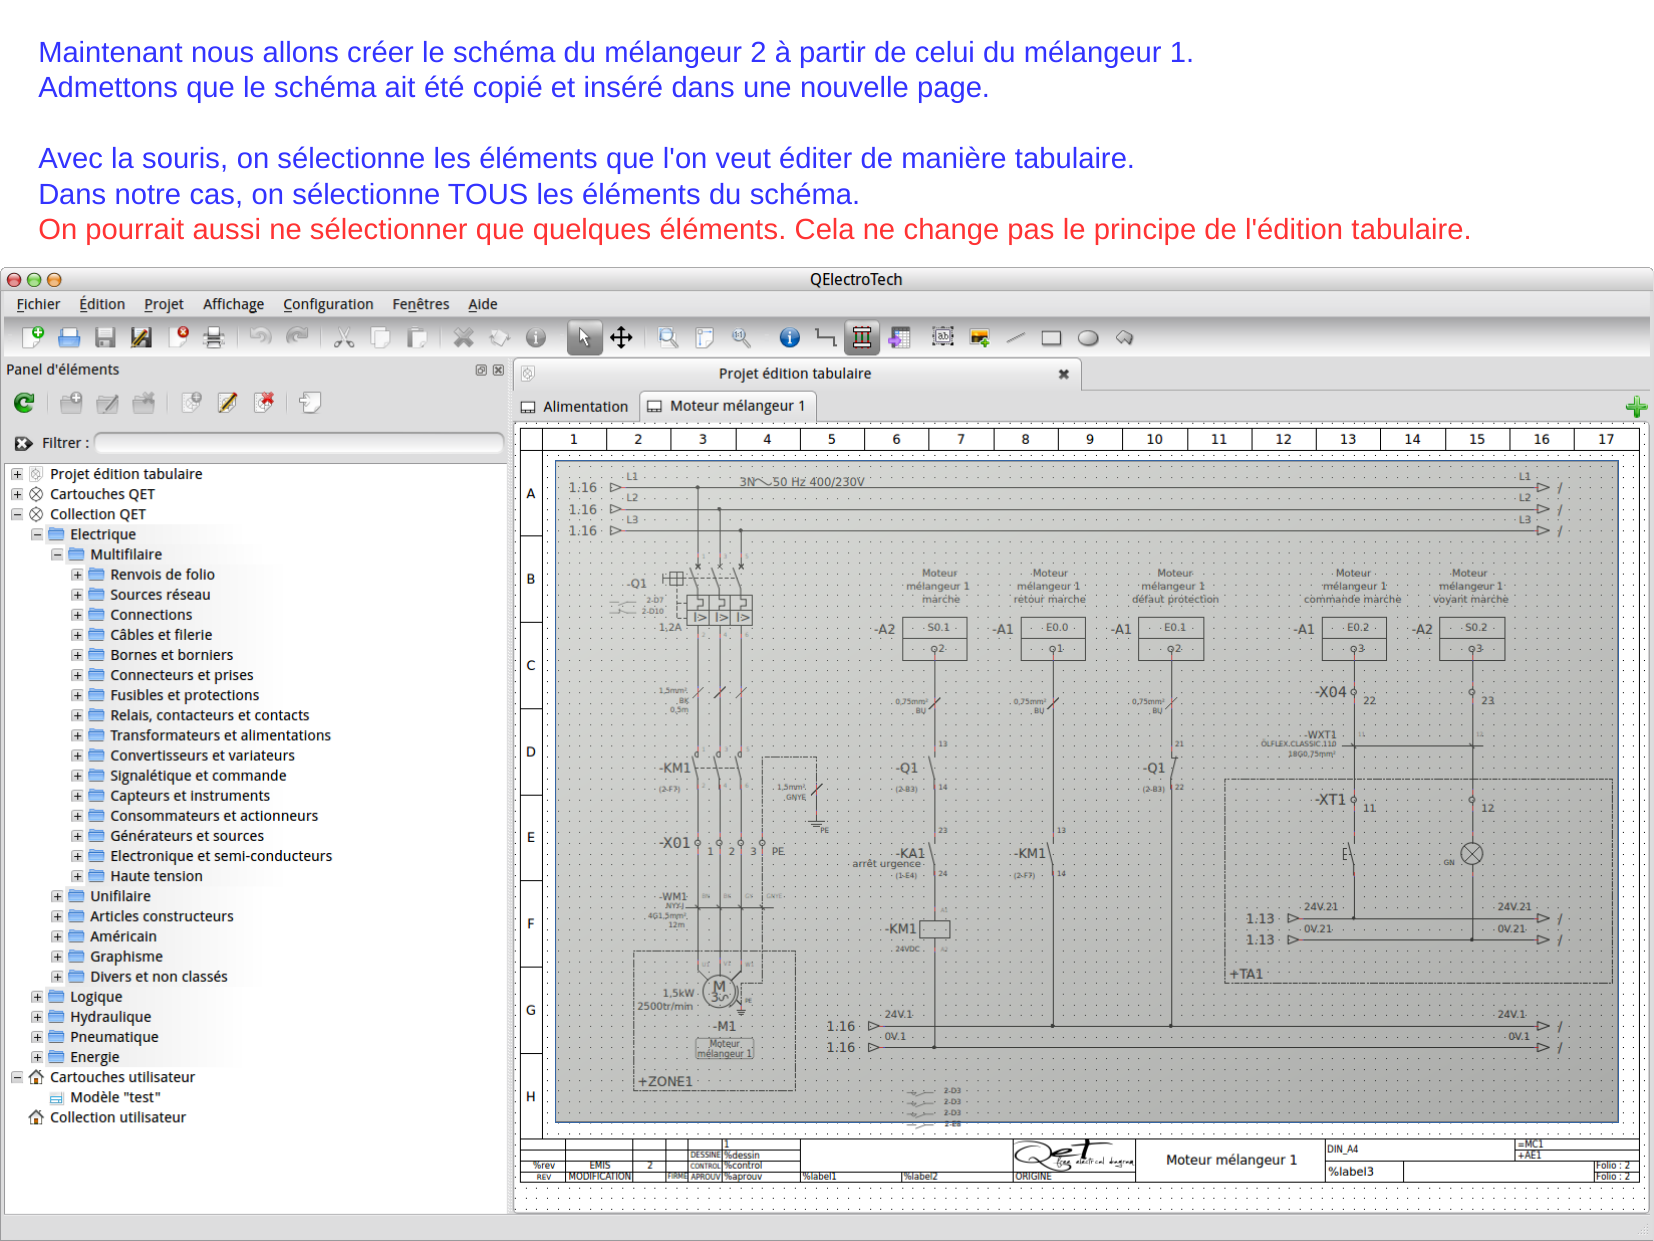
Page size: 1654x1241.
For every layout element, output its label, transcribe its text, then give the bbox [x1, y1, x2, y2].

text_box Avec la souris, on sélectionne les éléments que l'on veut éditer de manière tabulaire. [23, 134, 1607, 170]
picture [0, 267, 1654, 1241]
text_box Dans notre cas, on sélectionne TOUS les éléments du schéma. [23, 170, 1607, 205]
text_box [555, 460, 1619, 1123]
text_box Admettons que le schéma ait été copié et inséré dans une nouvelle page. [23, 64, 1607, 124]
text_box Maintenant nous allons créer le schéma du mélangeur 2 à partir de celui du mélangeur 1. [23, 28, 1607, 64]
text_box On pourrait aussi ne sélectionner que quelques éléments. Cela ne change pas le principe de l'édition tabulaire. [23, 205, 1607, 265]
